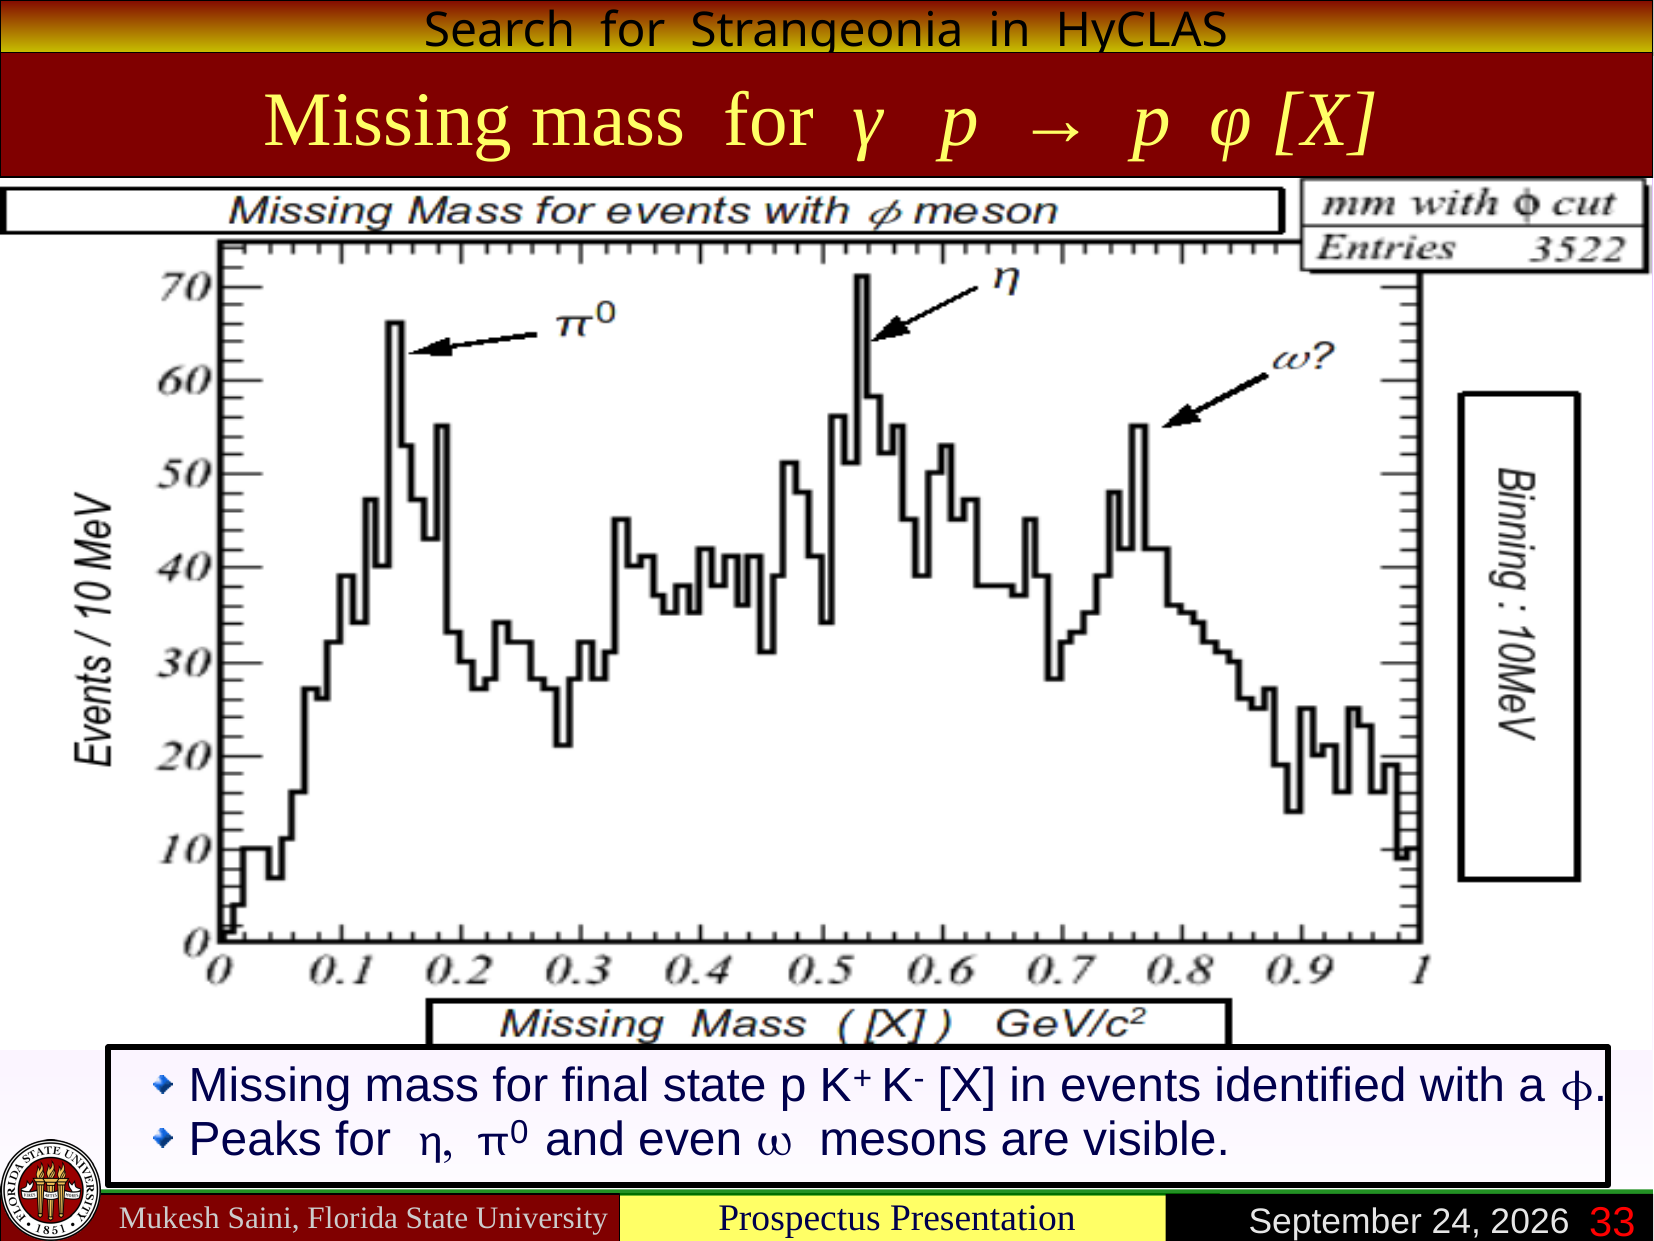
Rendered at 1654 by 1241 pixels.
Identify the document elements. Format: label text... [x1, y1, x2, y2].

picture [0, 178, 1652, 1051]
text_box Missing mass for final state p K+ K- [X] in events identified with a . Peaks for , 0 and even  mesons are visible. [108, 1047, 1609, 1186]
picture [0, 1139, 101, 1241]
picture [153, 1128, 173, 1148]
text_box Missing mass for γ p → p φ [X] [249, 69, 1404, 187]
picture [153, 1075, 173, 1094]
